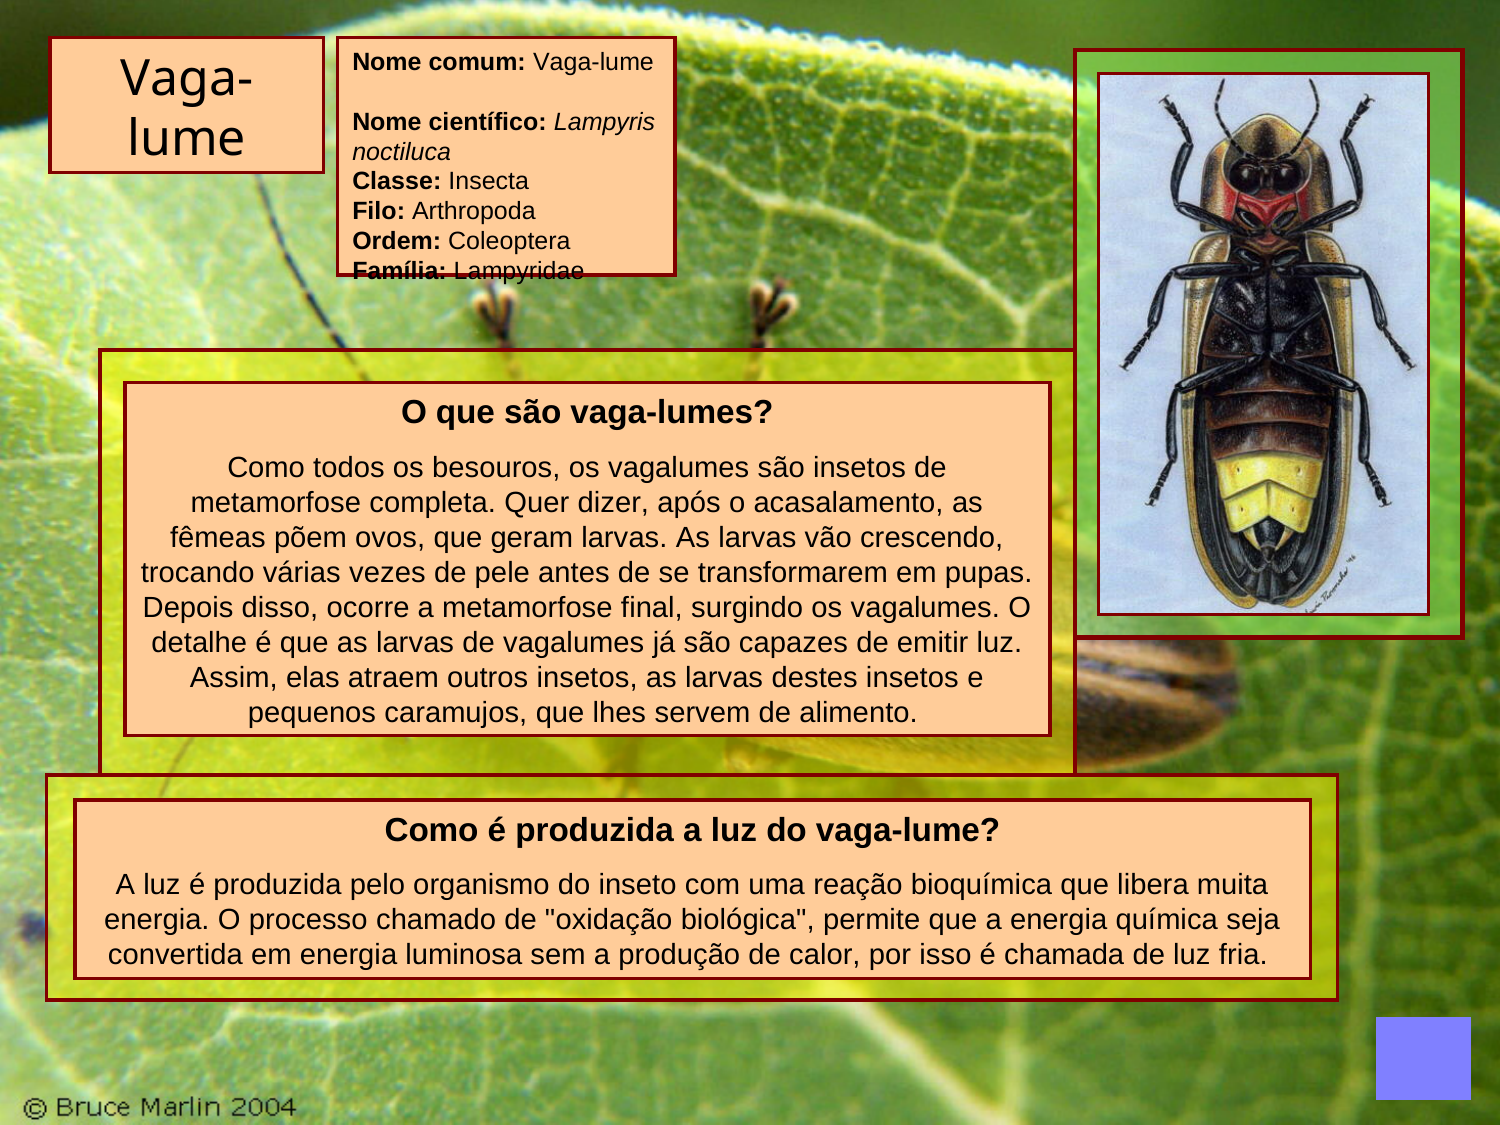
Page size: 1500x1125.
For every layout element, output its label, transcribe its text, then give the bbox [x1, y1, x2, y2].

picture [0, 0, 1500, 1125]
text_box Como é produzida a luz do vaga-lume? A luz é produzida pelo organismo do inseto com uma reação bioquímica que libera muita energia. O processo chamado de "oxidação biológica", permite que a energia química seja convertida em energia luminosa sem a produção de calor, por isso é chamada de luz fria. [75, 799, 1311, 979]
text_box Nome comum: Vaga-lume Nome científico: Lampyris noctiluca Classe: Insecta Filo: Arthropoda Ordem: Coleoptera Família: Lampyridae [337, 37, 675, 293]
text_box Vaga-lume [50, 37, 324, 173]
text_box O que são vaga-lumes? Como todos os besouros, os vagalumes são insetos de metamorfose completa. Quer dizer, após o acasalamento, as fêmeas põem ovos, que geram larvas. As larvas vão crescendo, trocando várias vezes de pele antes de se transformarem em pupas. Depois disso, ocorre a metamorfose final, surgindo os vagalumes. O detalhe é que as larvas de vagalumes já são capazes de emitir luz. Assim, elas atraem outros insetos, as larvas destes insetos e pequenos caramujos, que lhes servem de alimento. [124, 382, 1051, 736]
text_box [46, 50, 1463, 1000]
